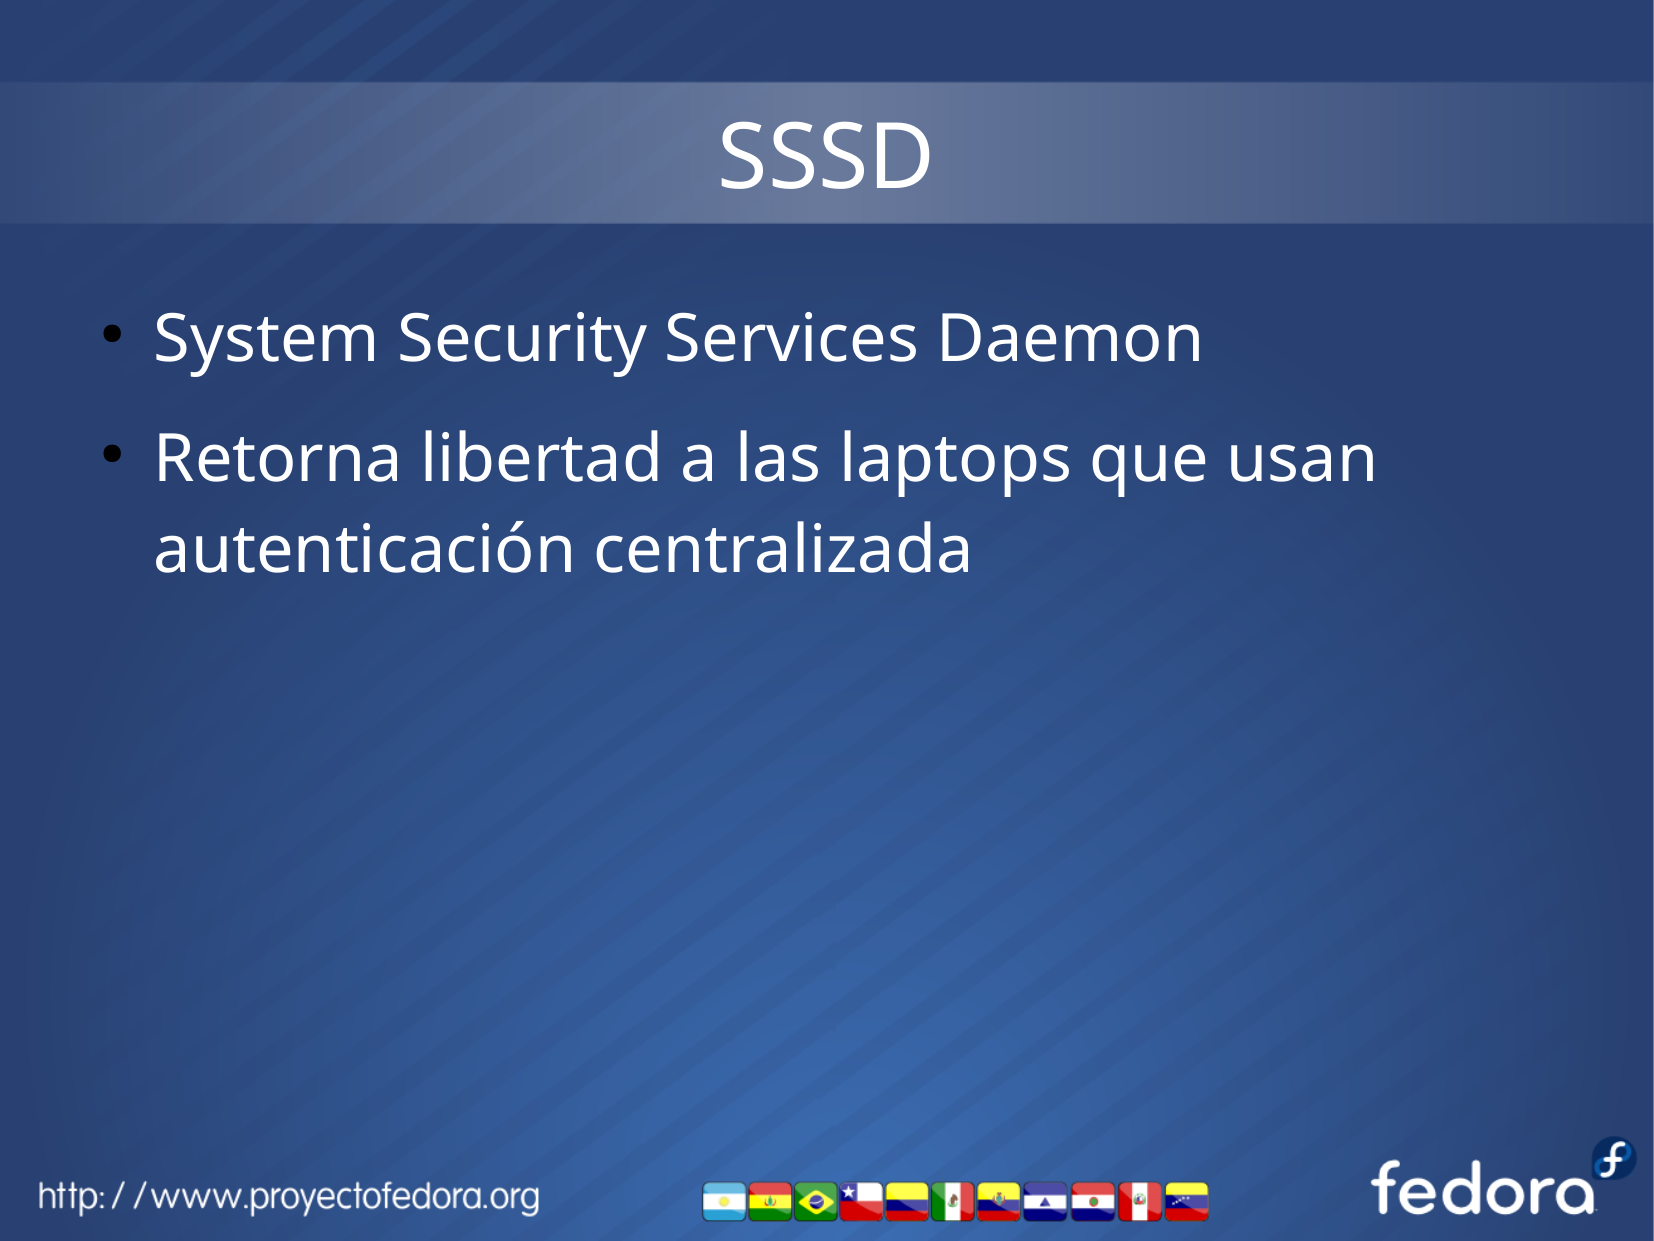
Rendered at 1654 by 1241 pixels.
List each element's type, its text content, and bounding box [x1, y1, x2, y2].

picture [0, 0, 1654, 1241]
list System Security Services Daemon Retorna libertad a las laptops que usan autenticación centralizada [82, 290, 1571, 1094]
title SSSD [82, 49, 1571, 257]
